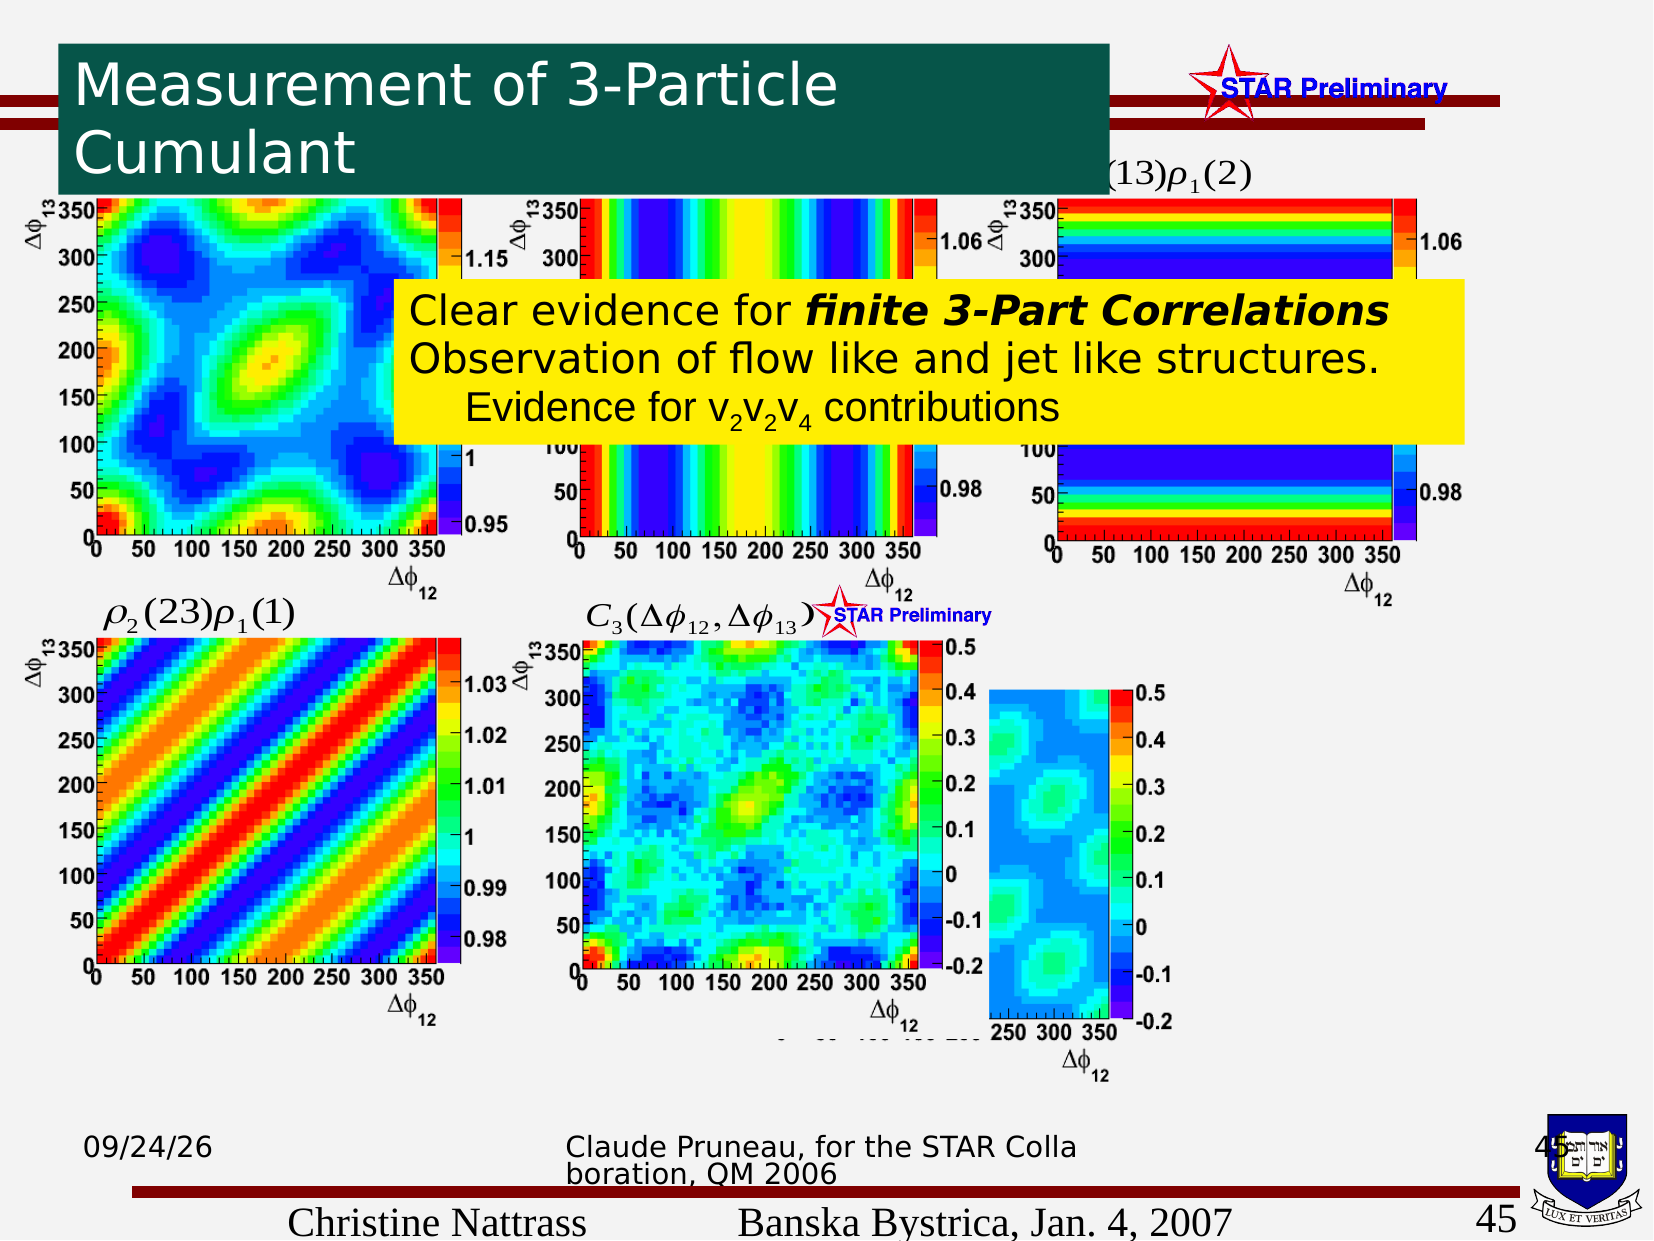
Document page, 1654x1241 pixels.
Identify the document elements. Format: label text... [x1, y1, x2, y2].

picture [377, 342, 393, 421]
picture [987, 177, 1463, 279]
text_box Clear evidence for finite 3-Part Correlations Observation of flow like and jet like structures. Evidence for v2v2v4 contributions [393, 279, 1465, 445]
chart [95, 590, 302, 640]
picture [691, 195, 984, 279]
picture [1175, 33, 1464, 138]
picture [24, 177, 1463, 1088]
chart [580, 595, 802, 641]
chart [1057, 152, 1258, 200]
text_box Measurement of 3-Particle Cumulant [58, 43, 1110, 195]
chart [96, 195, 354, 200]
picture [632, 200, 682, 279]
chart [584, 195, 785, 200]
picture [24, 624, 508, 1032]
picture [1530, 1114, 1643, 1227]
